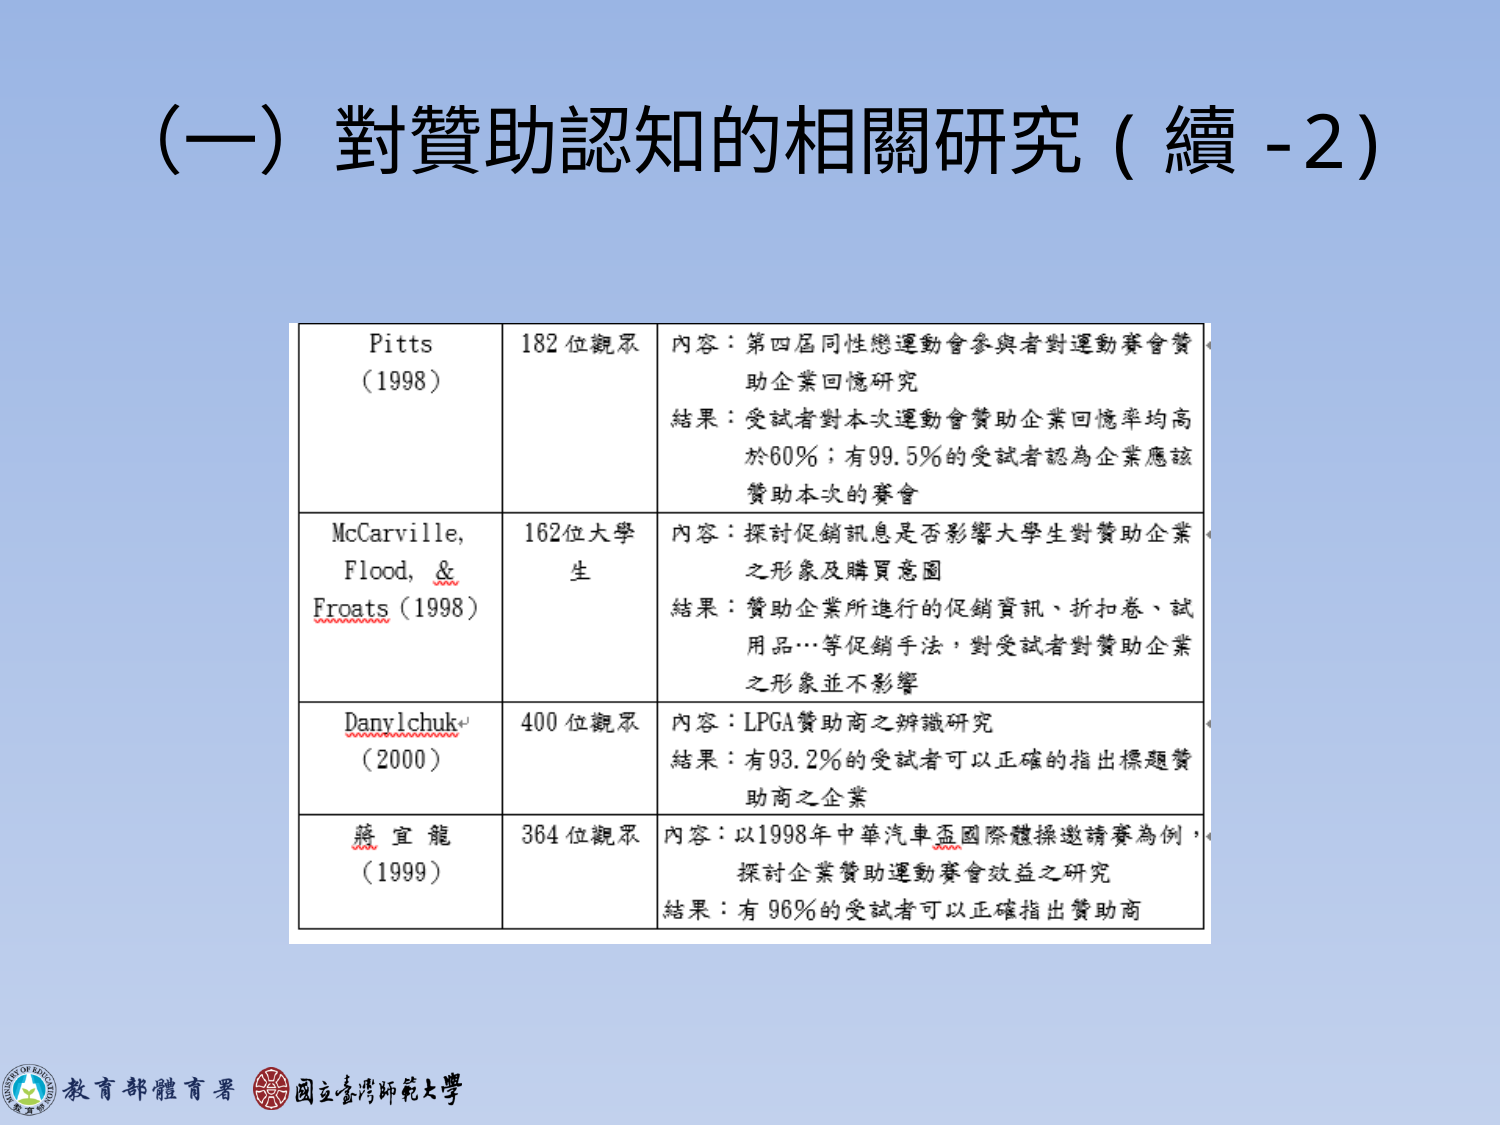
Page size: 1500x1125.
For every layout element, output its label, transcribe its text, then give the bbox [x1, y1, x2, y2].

title （一）對贊助認知的相關研究(續-2) [75, 45, 1426, 233]
picture [289, 323, 1211, 944]
